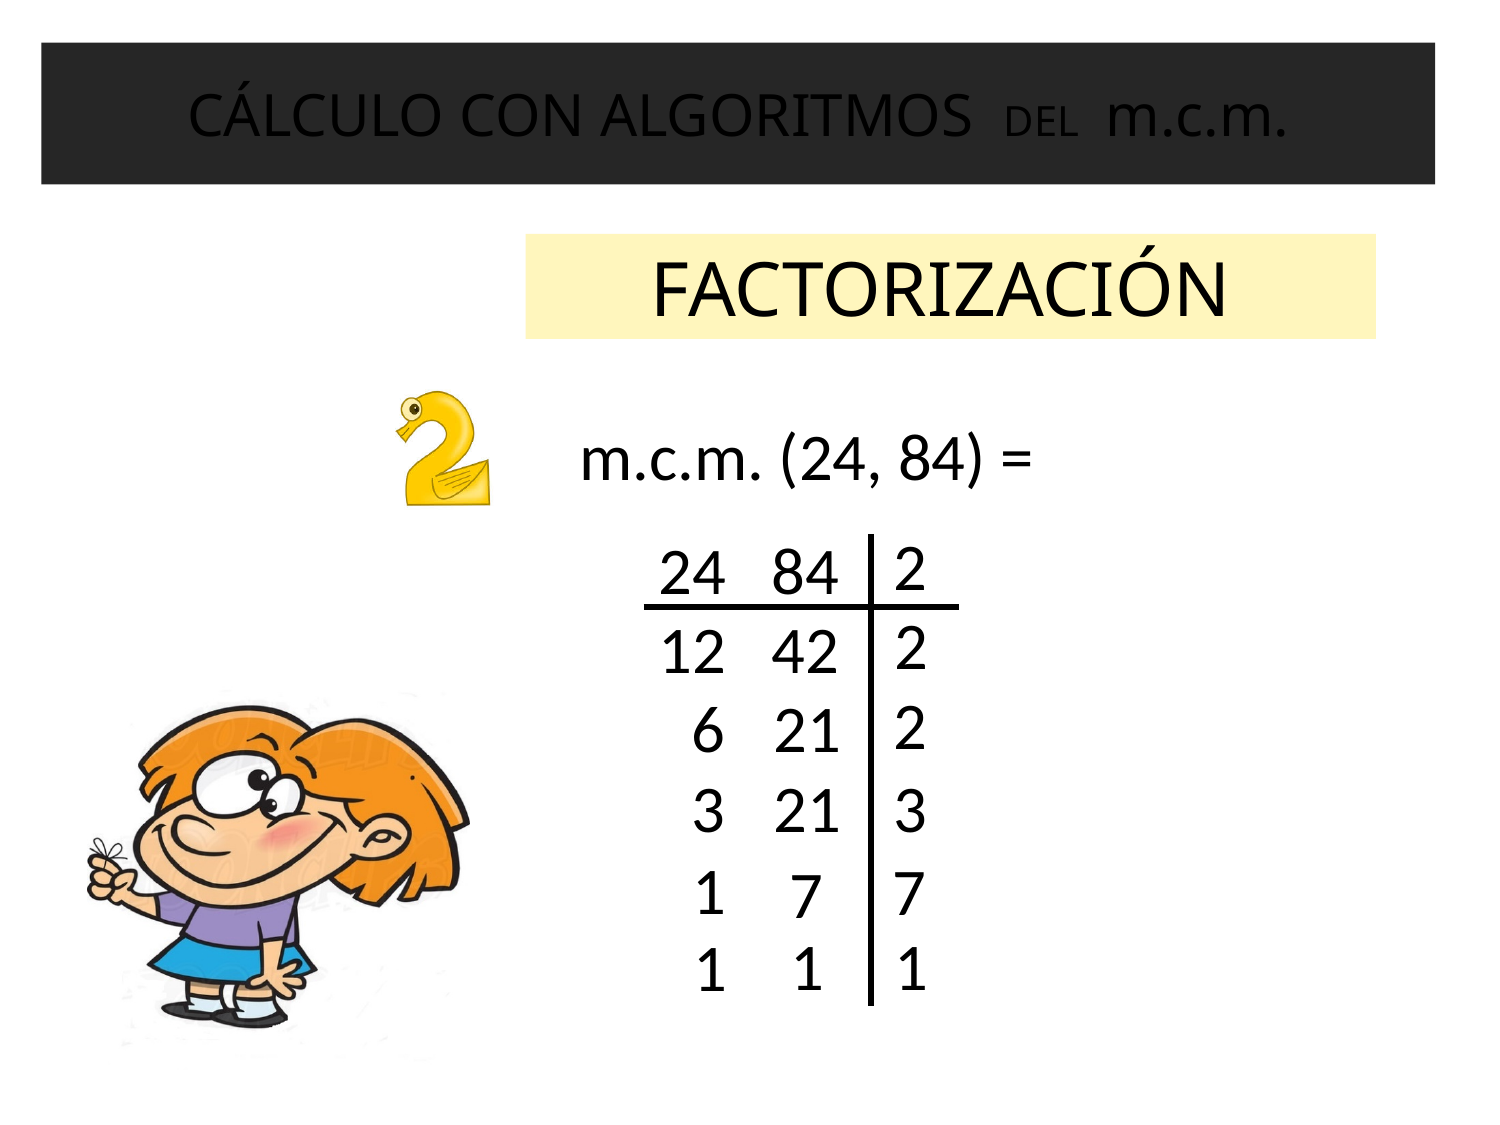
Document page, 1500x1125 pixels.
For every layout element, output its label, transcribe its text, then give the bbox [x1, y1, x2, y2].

text_box 21 [782, 758, 864, 844]
text_box m.c.m. (24, 84) = [564, 406, 1065, 502]
text_box 1 [776, 916, 879, 1012]
text_box 84 [757, 520, 862, 599]
text_box 7 [879, 853, 982, 916]
text_box 6 [676, 678, 782, 758]
text_box 1 [677, 840, 782, 936]
text_box 42 [757, 610, 862, 695]
text_box 3 [878, 758, 983, 853]
text_box 3 [676, 758, 782, 853]
text_box 12 [643, 599, 748, 604]
picture [395, 374, 496, 536]
text_box 21 [782, 678, 863, 758]
text_box 1 [678, 916, 776, 1012]
text_box 2 [878, 675, 983, 758]
text_box 21 [782, 793, 798, 822]
picture [87, 675, 470, 1070]
text_box 21 [782, 713, 798, 742]
text_box 7 [774, 844, 879, 916]
text_box 24 [643, 520, 748, 599]
text_box 42 [757, 599, 862, 604]
text_box 2 [879, 595, 985, 691]
text_box 1 [879, 916, 984, 1012]
text_box 2 [878, 516, 983, 604]
text_box FACTORIZACIÓN [525, 233, 1376, 339]
text_box 12 [643, 605, 748, 695]
text_box CÁLCULO CON ALGORITMOS DEL m.c.m. [41, 42, 1436, 185]
